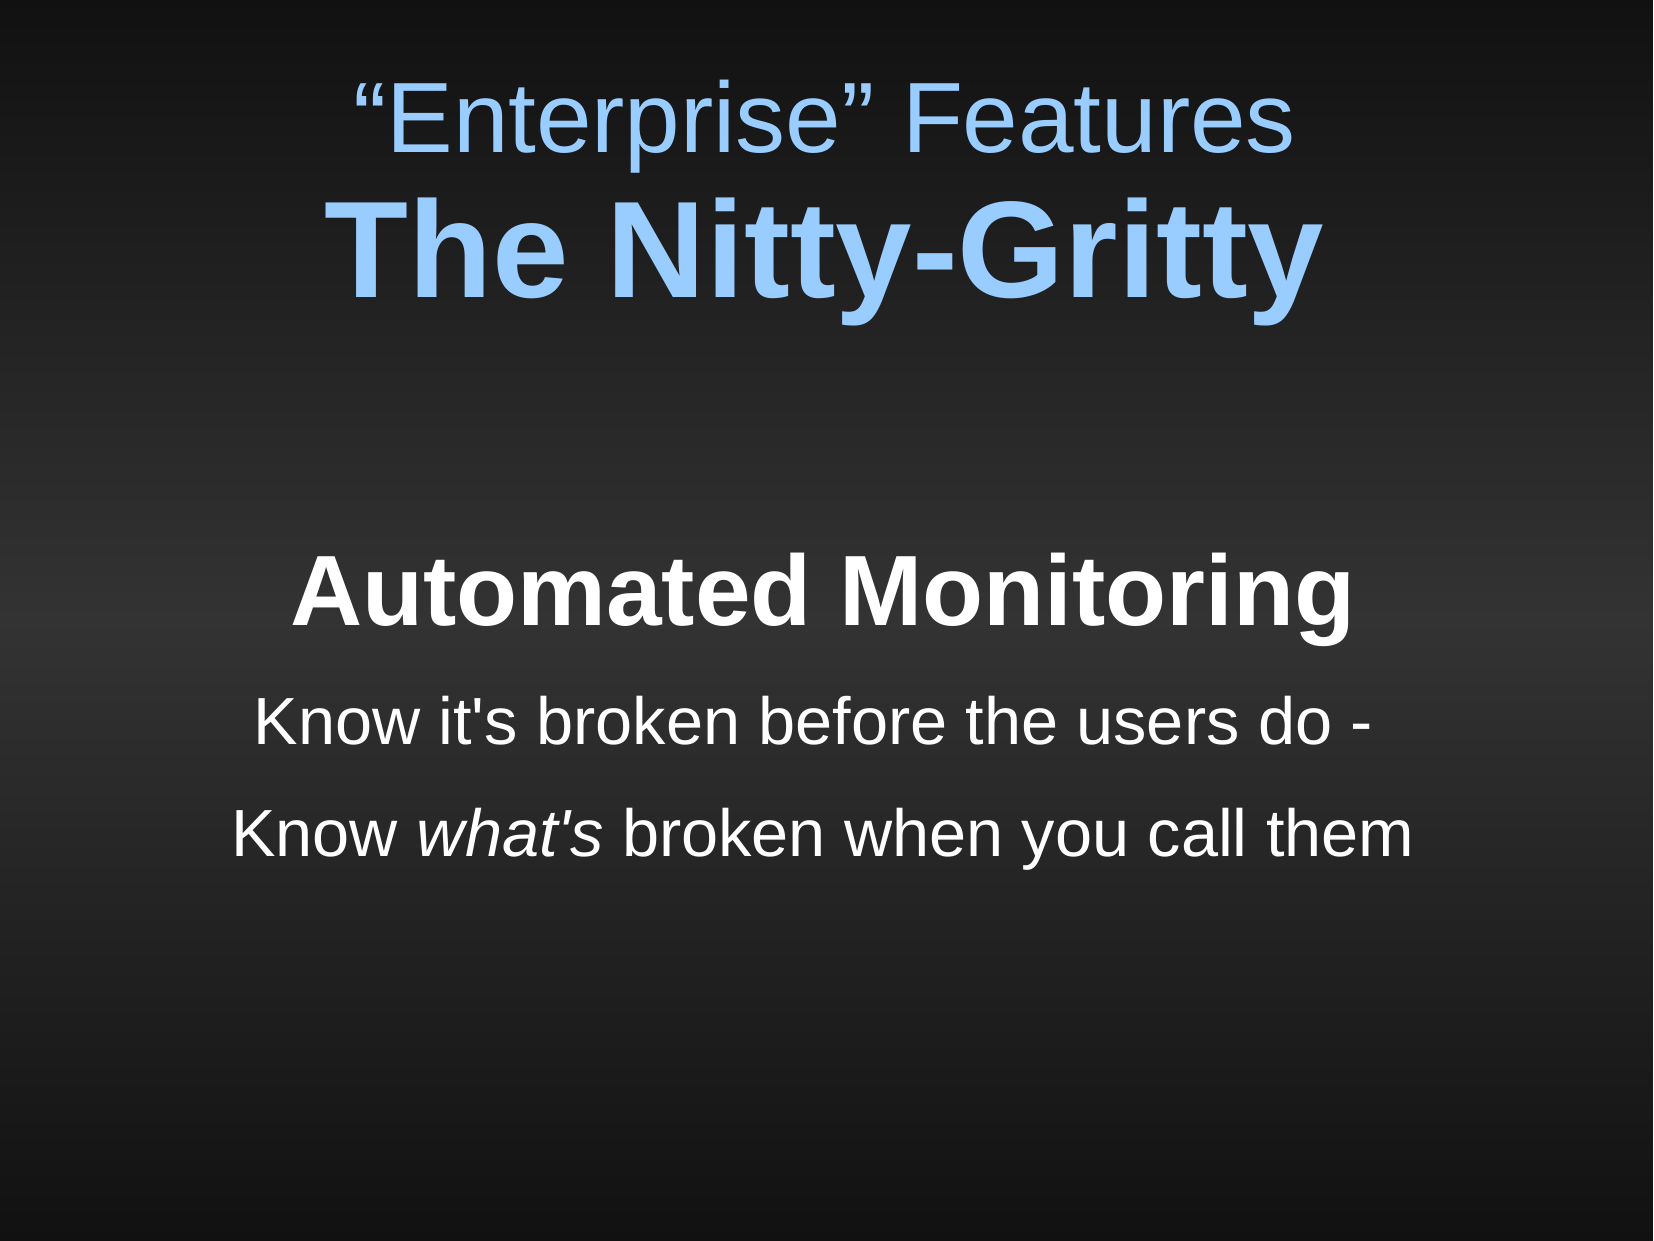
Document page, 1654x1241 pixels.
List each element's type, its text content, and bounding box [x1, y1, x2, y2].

text_box Automated Monitoring Know it's broken before the users do - Know what's broken when you call them [103, 285, 1543, 1126]
title “Enterprise” Features The Nitty-Gritty [0, 61, 1651, 328]
